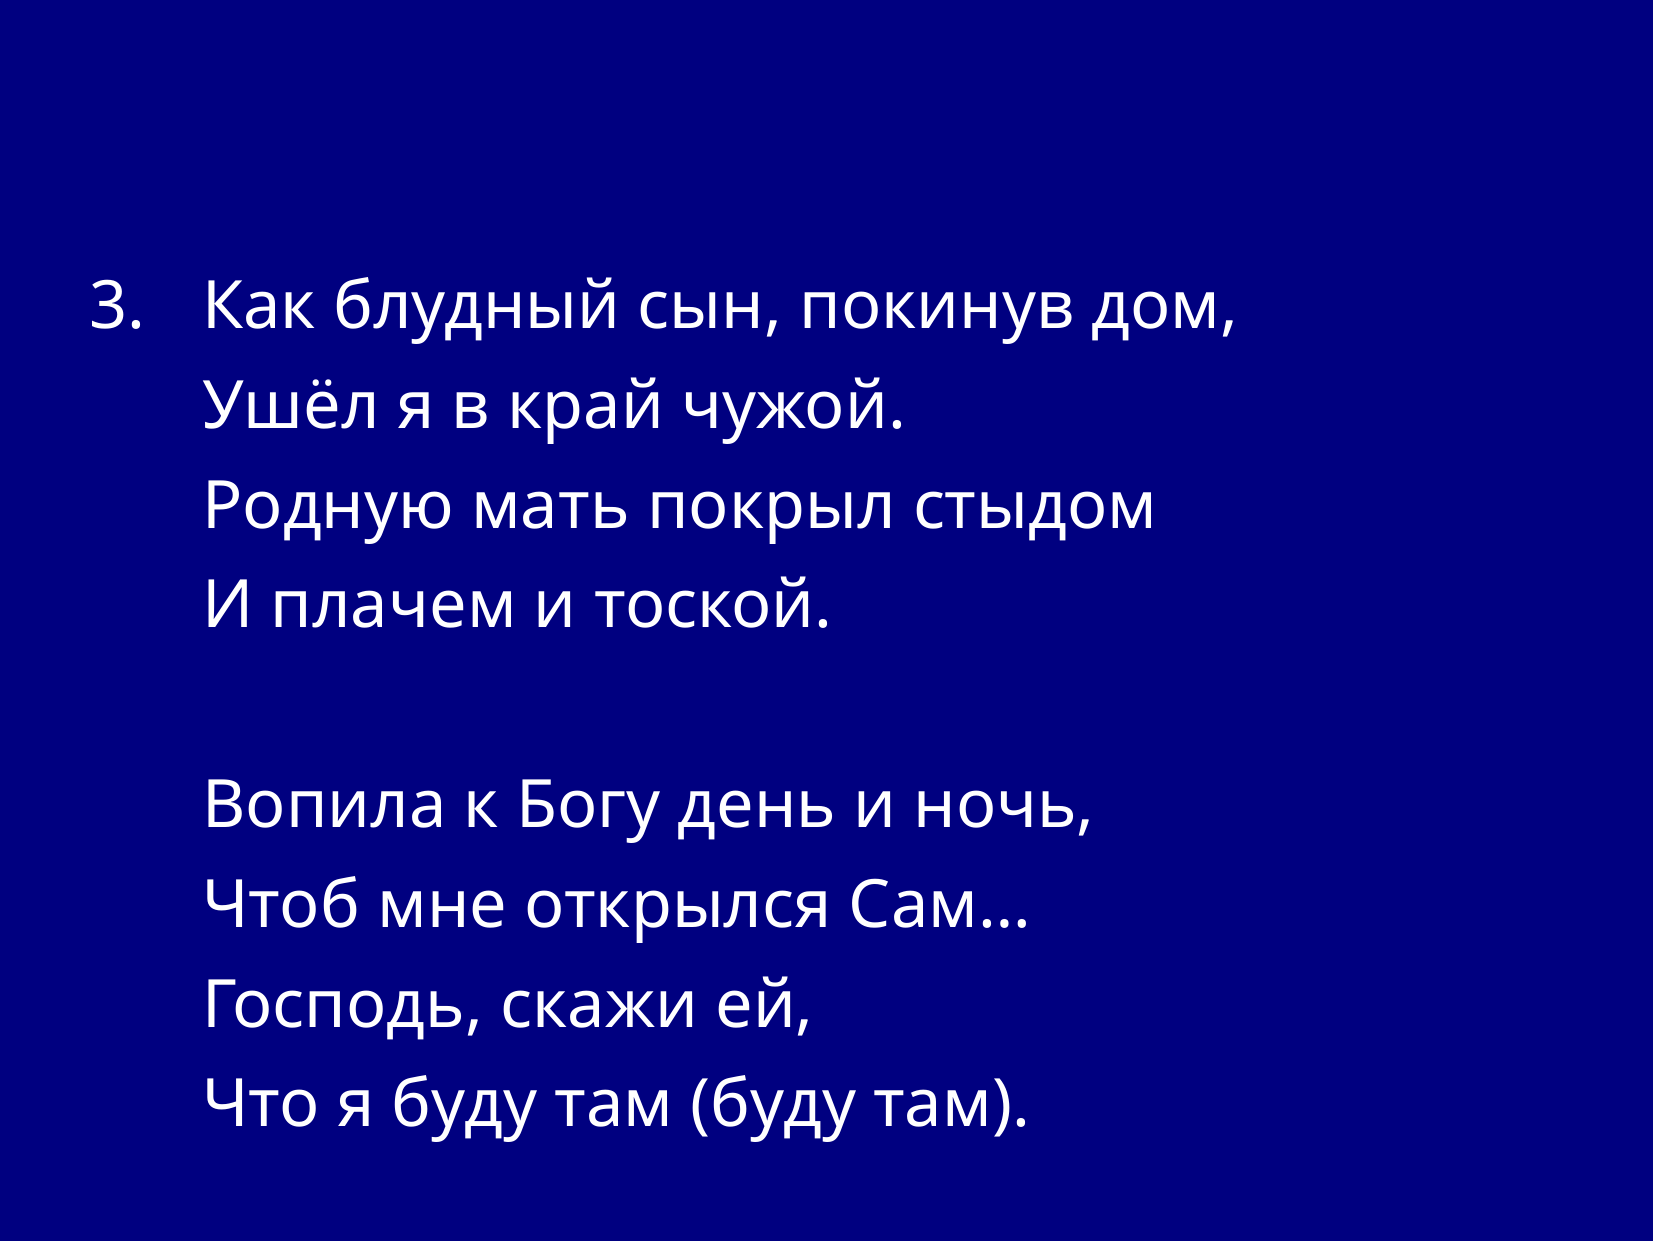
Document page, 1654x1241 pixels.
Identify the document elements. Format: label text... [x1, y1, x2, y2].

text_box 3. Как блудный сын, покинув дом, Ушёл я в край чужой. Родную мать покрыл стыдом И плачем и тоской. Вопила к Богу день и ночь, Чтоб мне открылся Сам… Господь, скажи ей, Что я буду там (буду там). [75, 150, 1576, 1163]
